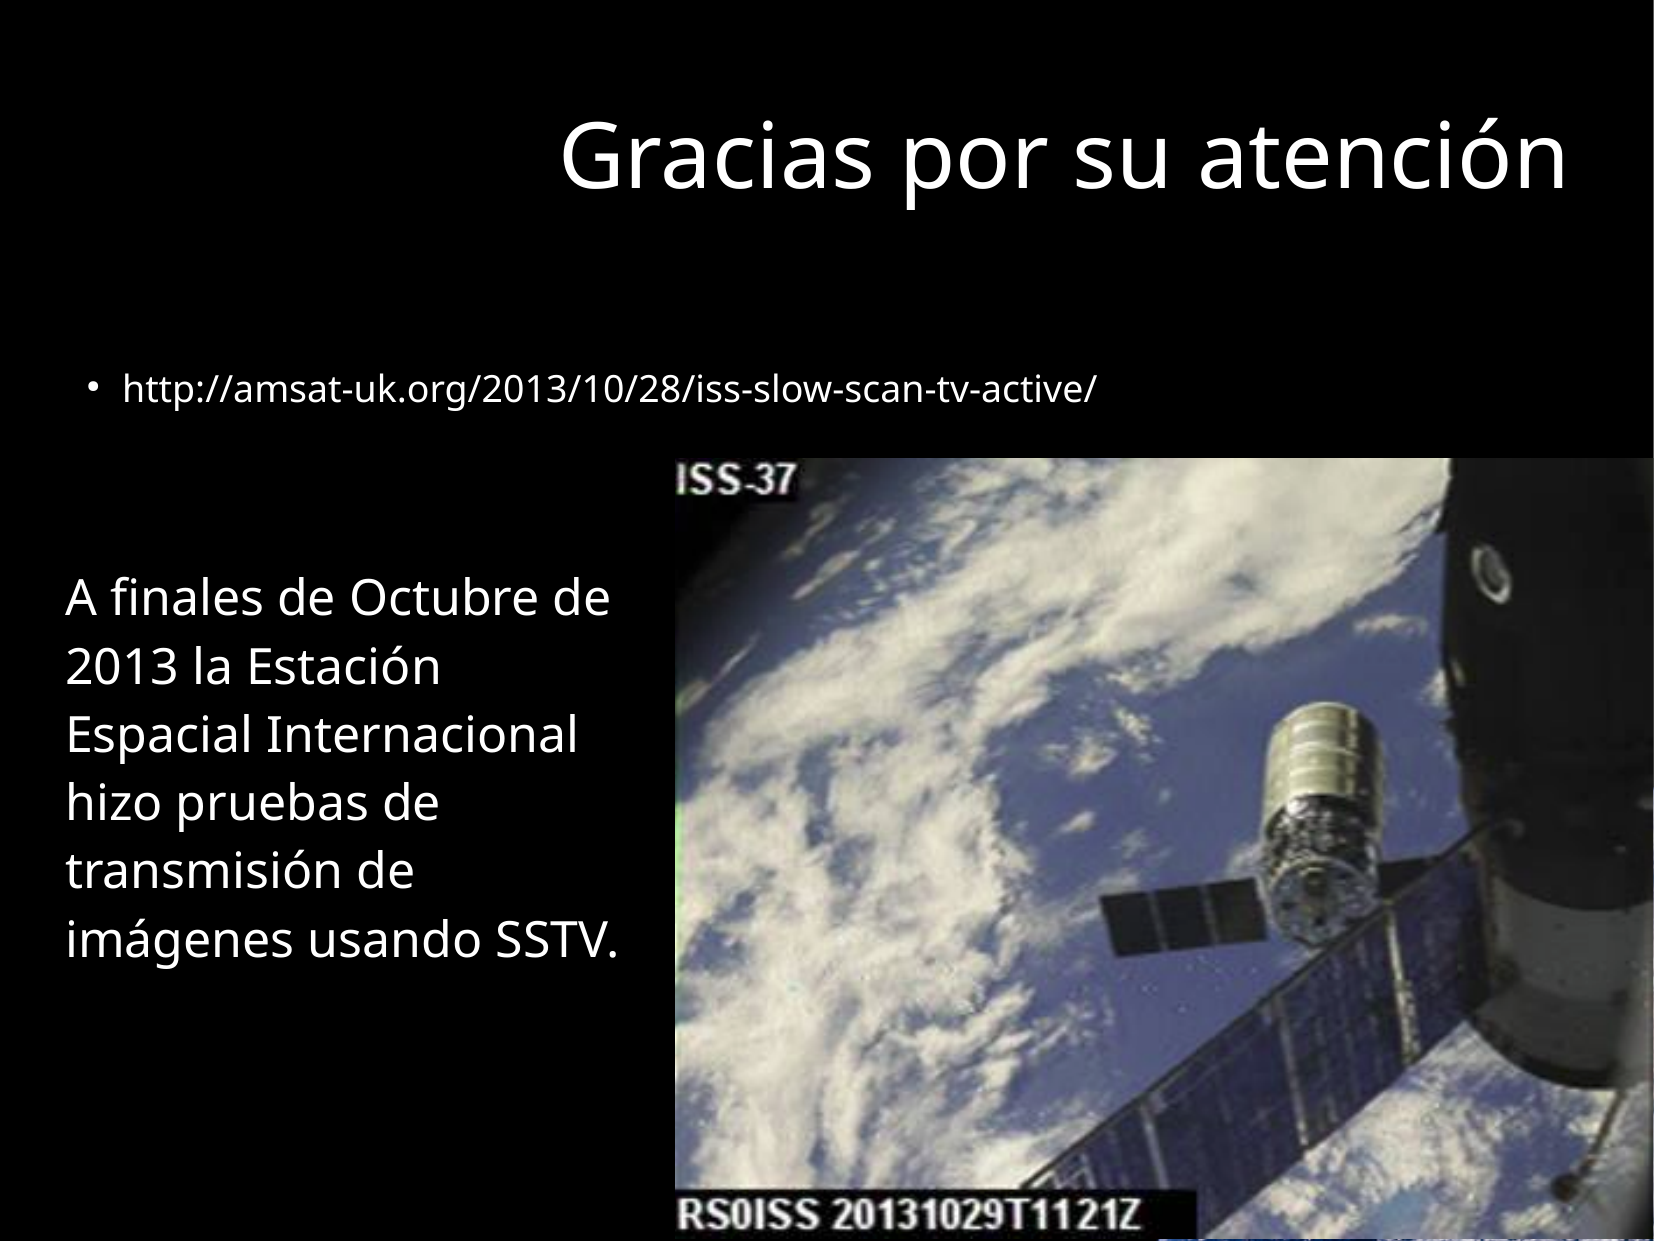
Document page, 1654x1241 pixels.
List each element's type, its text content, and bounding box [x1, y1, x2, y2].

title Gracias por su atención [82, 49, 1571, 257]
text_box http://amsat-uk.org/2013/10/28/iss-slow-scan-tv-active/ [71, 354, 1111, 421]
text_box A finales de Octubre de 2013 la Estación Espacial Internacional hizo pruebas de transmisión de imágenes usando SSTV. [15, 555, 646, 976]
picture [0, 0, 1654, 1241]
